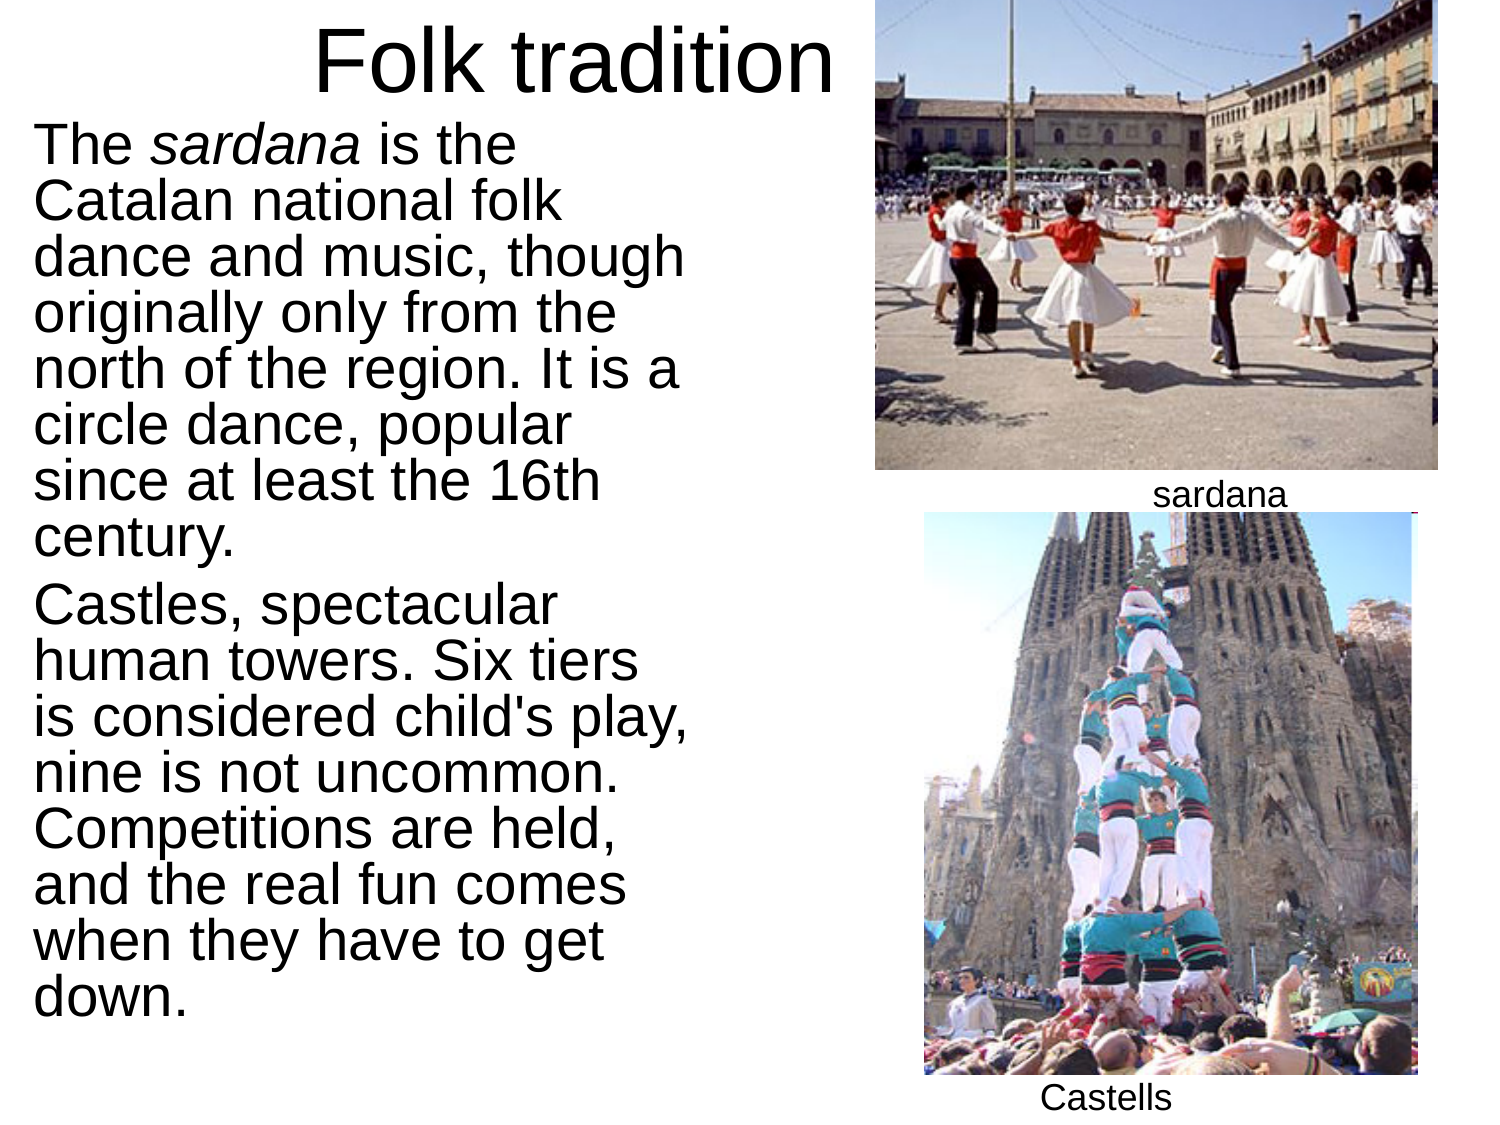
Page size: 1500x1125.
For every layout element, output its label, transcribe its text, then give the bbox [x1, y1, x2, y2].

picture [924, 512, 1418, 1075]
picture [875, 0, 1438, 470]
text_box sardana [1137, 462, 1303, 523]
title Folk tradition [0, 0, 875, 150]
text_box Castells [1024, 1064, 1500, 1125]
list The sardana is the Catalan national folk dance and music, though originally only from the north of the region. It is a circle dance, popular since at least the 16th century. Castles, spectacular human towers. Six tiers is considered child's play, nine is not uncommon. Competitions are held, and the real fun comes when they have to get down. [0, 112, 713, 1125]
